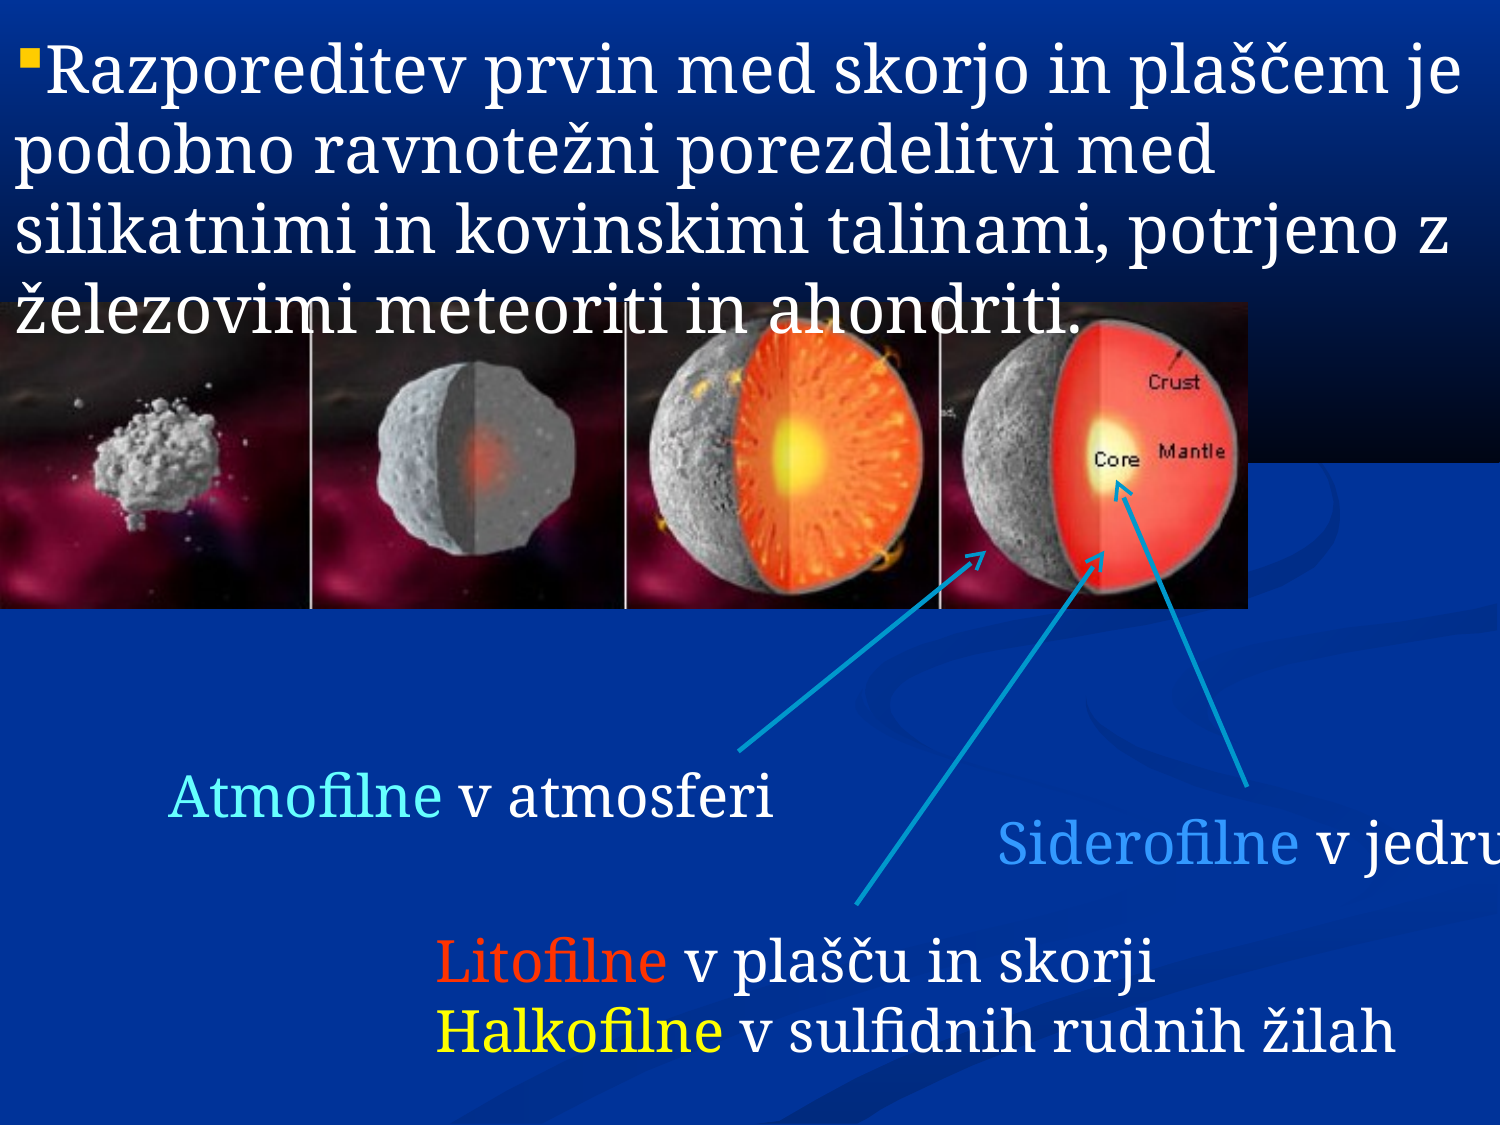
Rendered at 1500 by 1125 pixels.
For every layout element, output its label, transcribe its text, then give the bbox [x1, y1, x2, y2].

text_box Atmofilne v atmosferi [153, 751, 790, 837]
text_box [0, 355, 1248, 609]
text_box Litofilne v plašču in skorji Halkofilne v sulfidnih rudnih žilah [420, 916, 1413, 1073]
text_box Siderofilne v jedru [982, 798, 1500, 885]
text_box Razporeditev prvin med skorjo in plaščem je podobno ravnotežni porezdelitvi med silikatnimi in kovinskimi talinami, potrjeno z železovimi meteoriti in ahondriti. [0, 18, 1483, 355]
